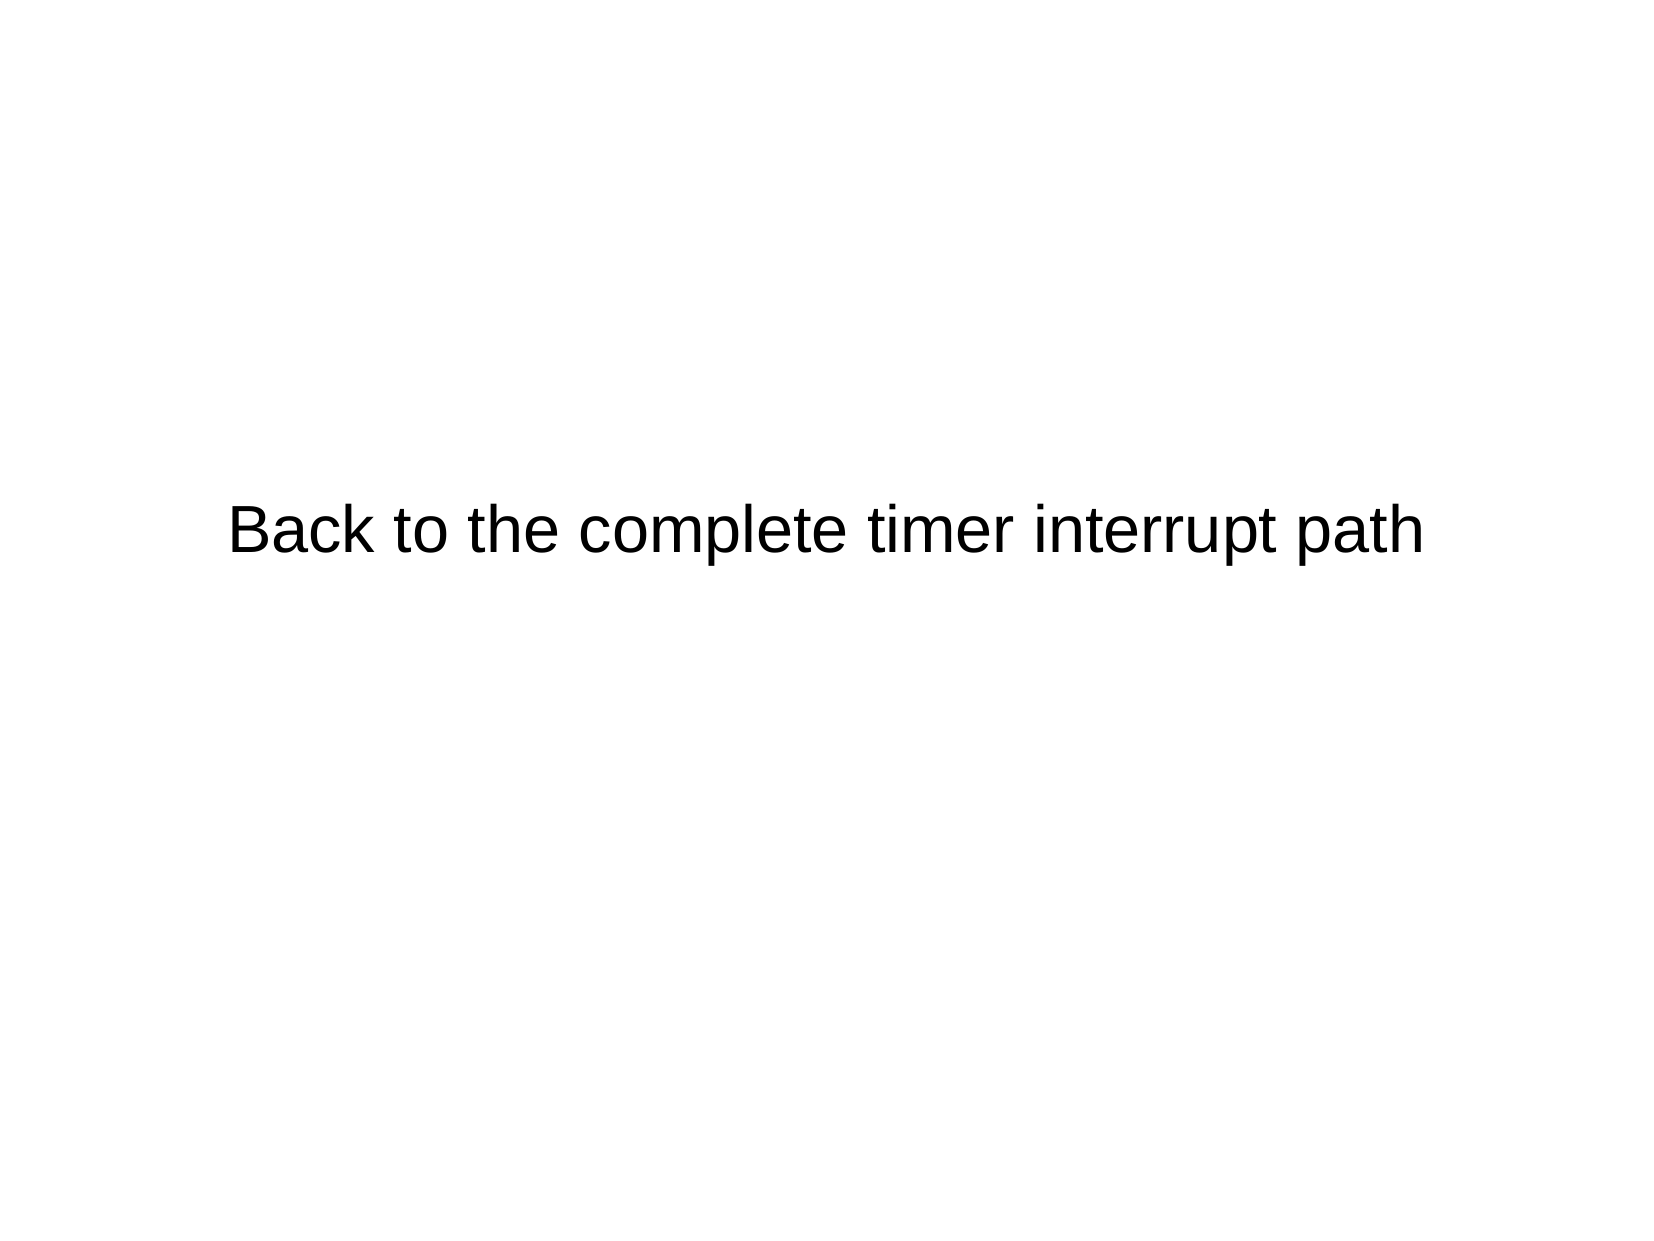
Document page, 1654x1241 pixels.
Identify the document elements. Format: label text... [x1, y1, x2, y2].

subtitle Back to the complete timer interrupt path [82, 49, 1571, 1010]
